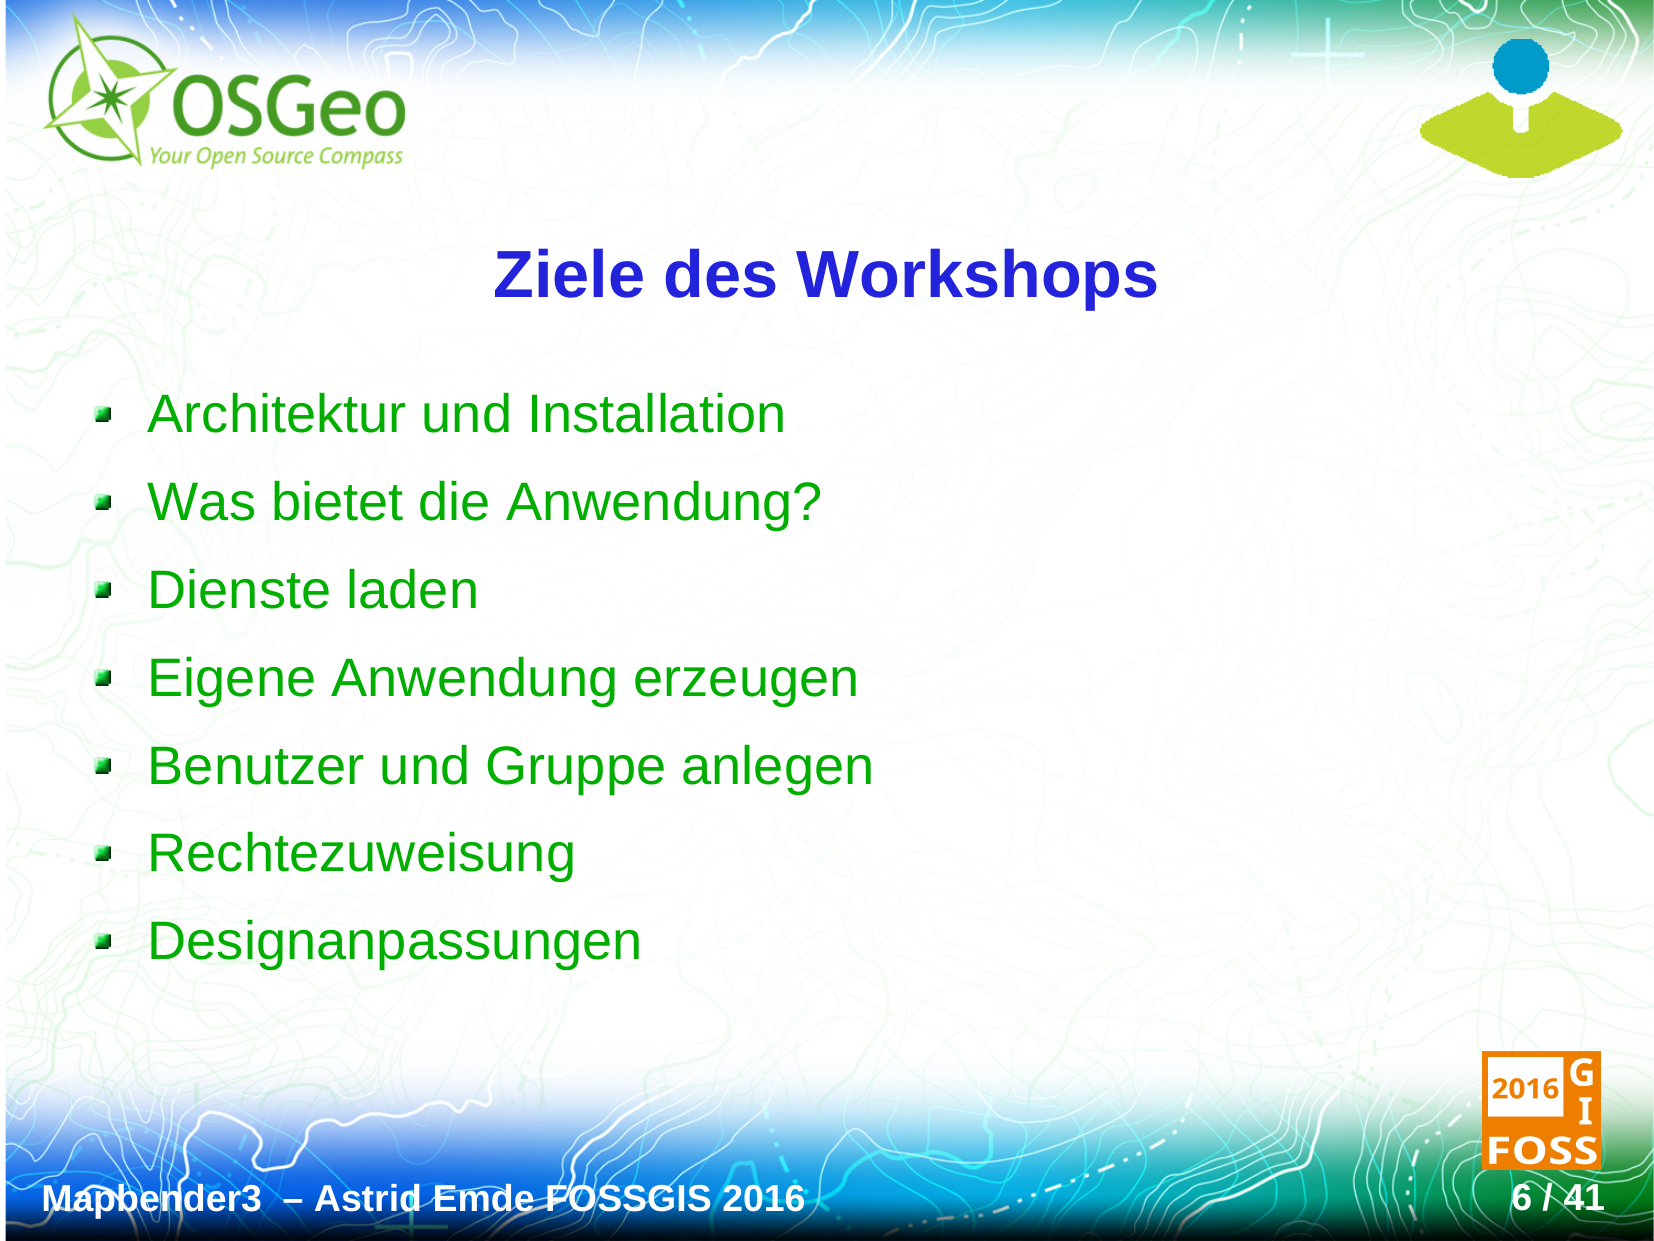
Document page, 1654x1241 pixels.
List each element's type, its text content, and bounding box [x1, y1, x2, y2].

picture [5, 0, 1654, 1241]
list Architektur und Installation Was bietet die Anwendung? Dienste laden Eigene Anwendung erzeugen Benutzer und Gruppe anlegen Rechtezuweisung Designanpassungen [76, 383, 1565, 1203]
title Ziele des Workshops [82, 200, 1571, 349]
